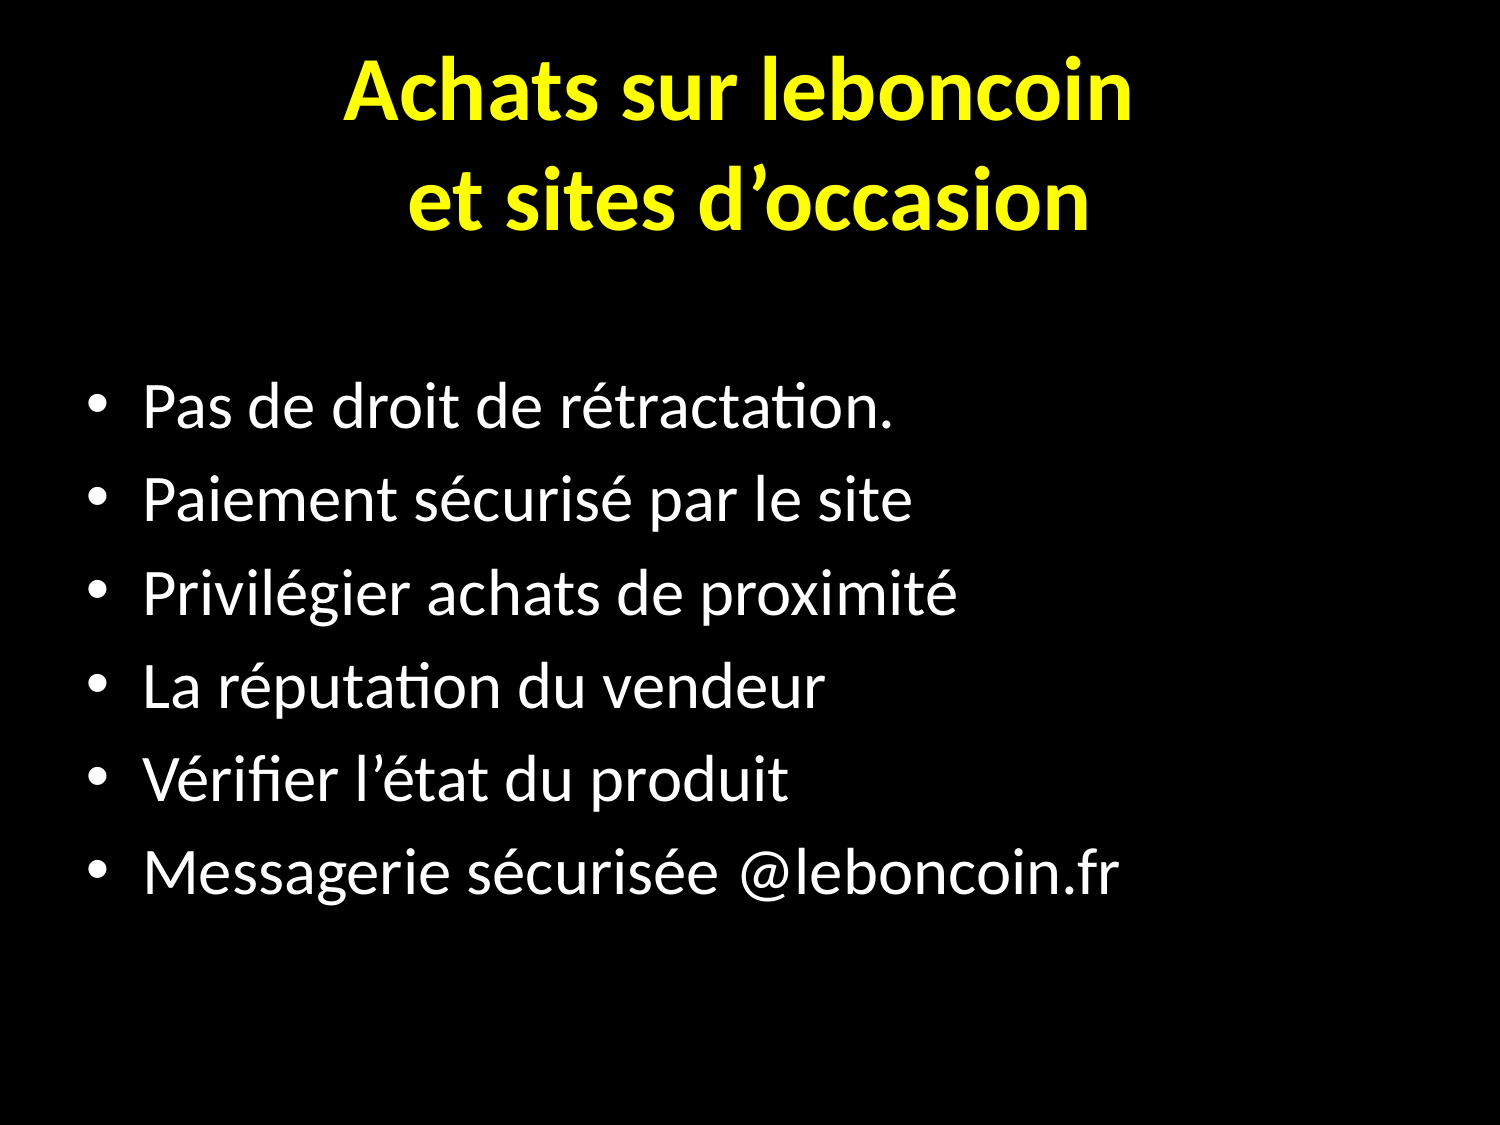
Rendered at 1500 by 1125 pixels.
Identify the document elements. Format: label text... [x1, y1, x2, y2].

title Achats sur leboncoin et sites d’occasion [75, 45, 1425, 233]
list Pas de droit de rétractation. Paiement sécurisé par le site Privilégier achats de proximité La réputation du vendeur Vérifier l’état du produit Messagerie sécurisée @leboncoin.fr [70, 354, 1421, 754]
